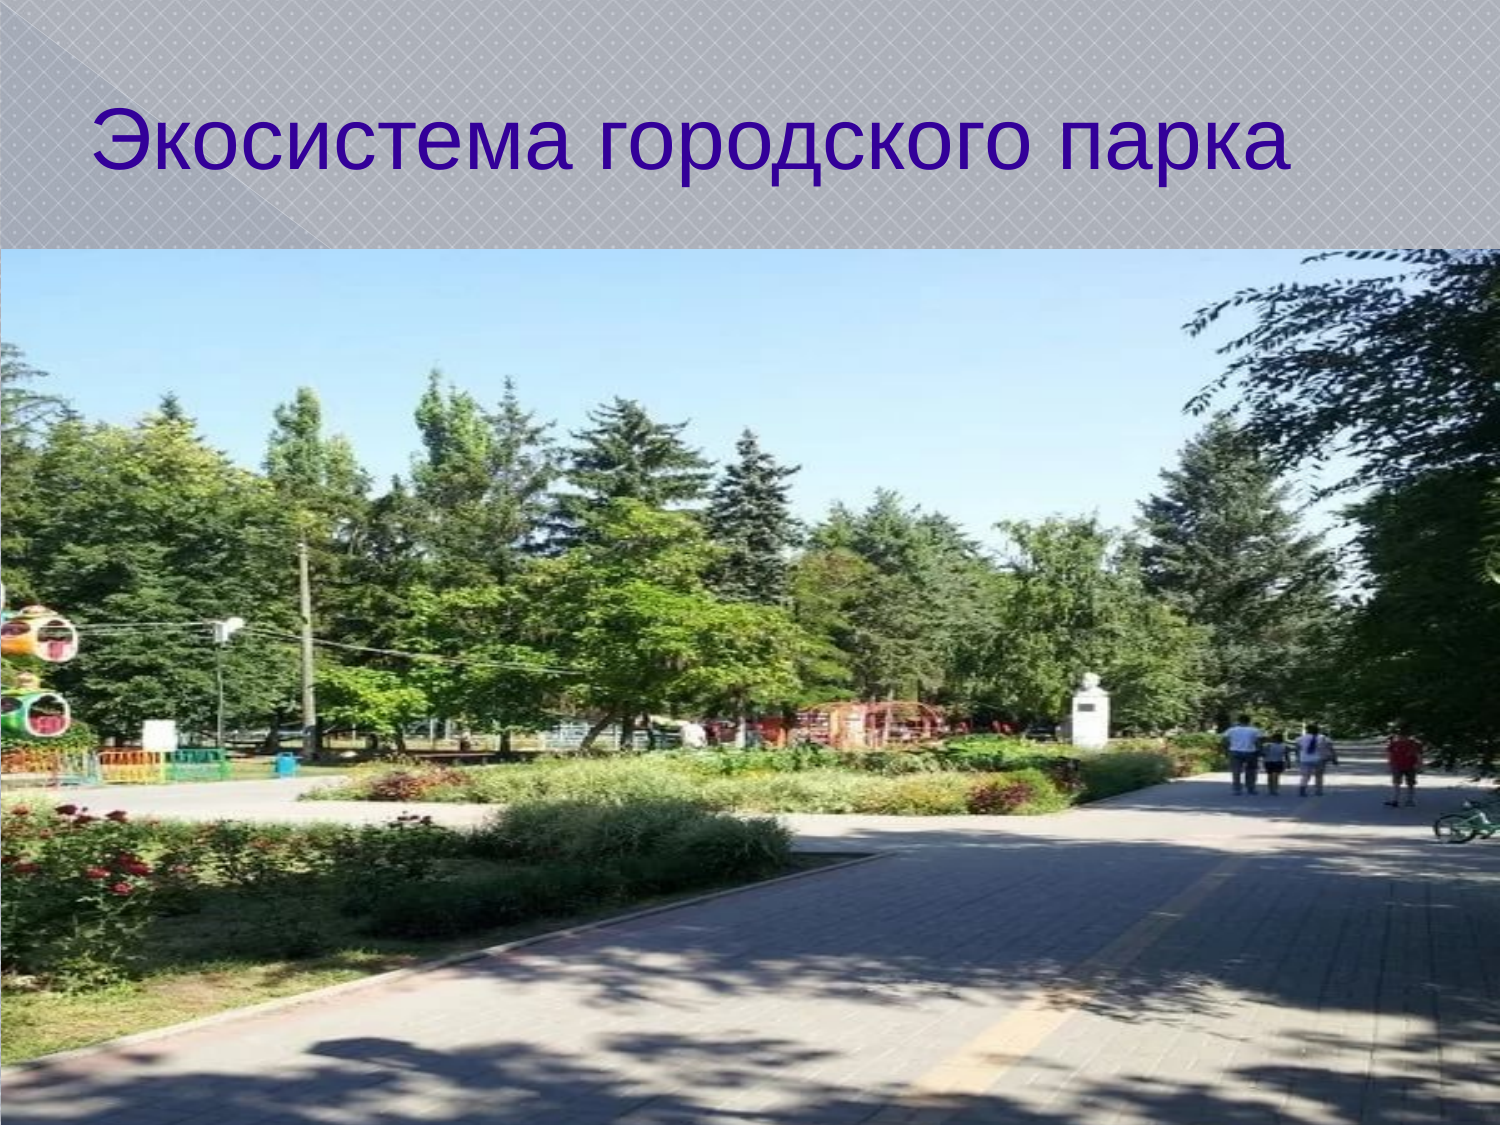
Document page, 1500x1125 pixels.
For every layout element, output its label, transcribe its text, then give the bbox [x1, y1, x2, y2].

title Экосистема городского парка [75, 43, 1426, 225]
picture [0, 0, 1500, 1125]
